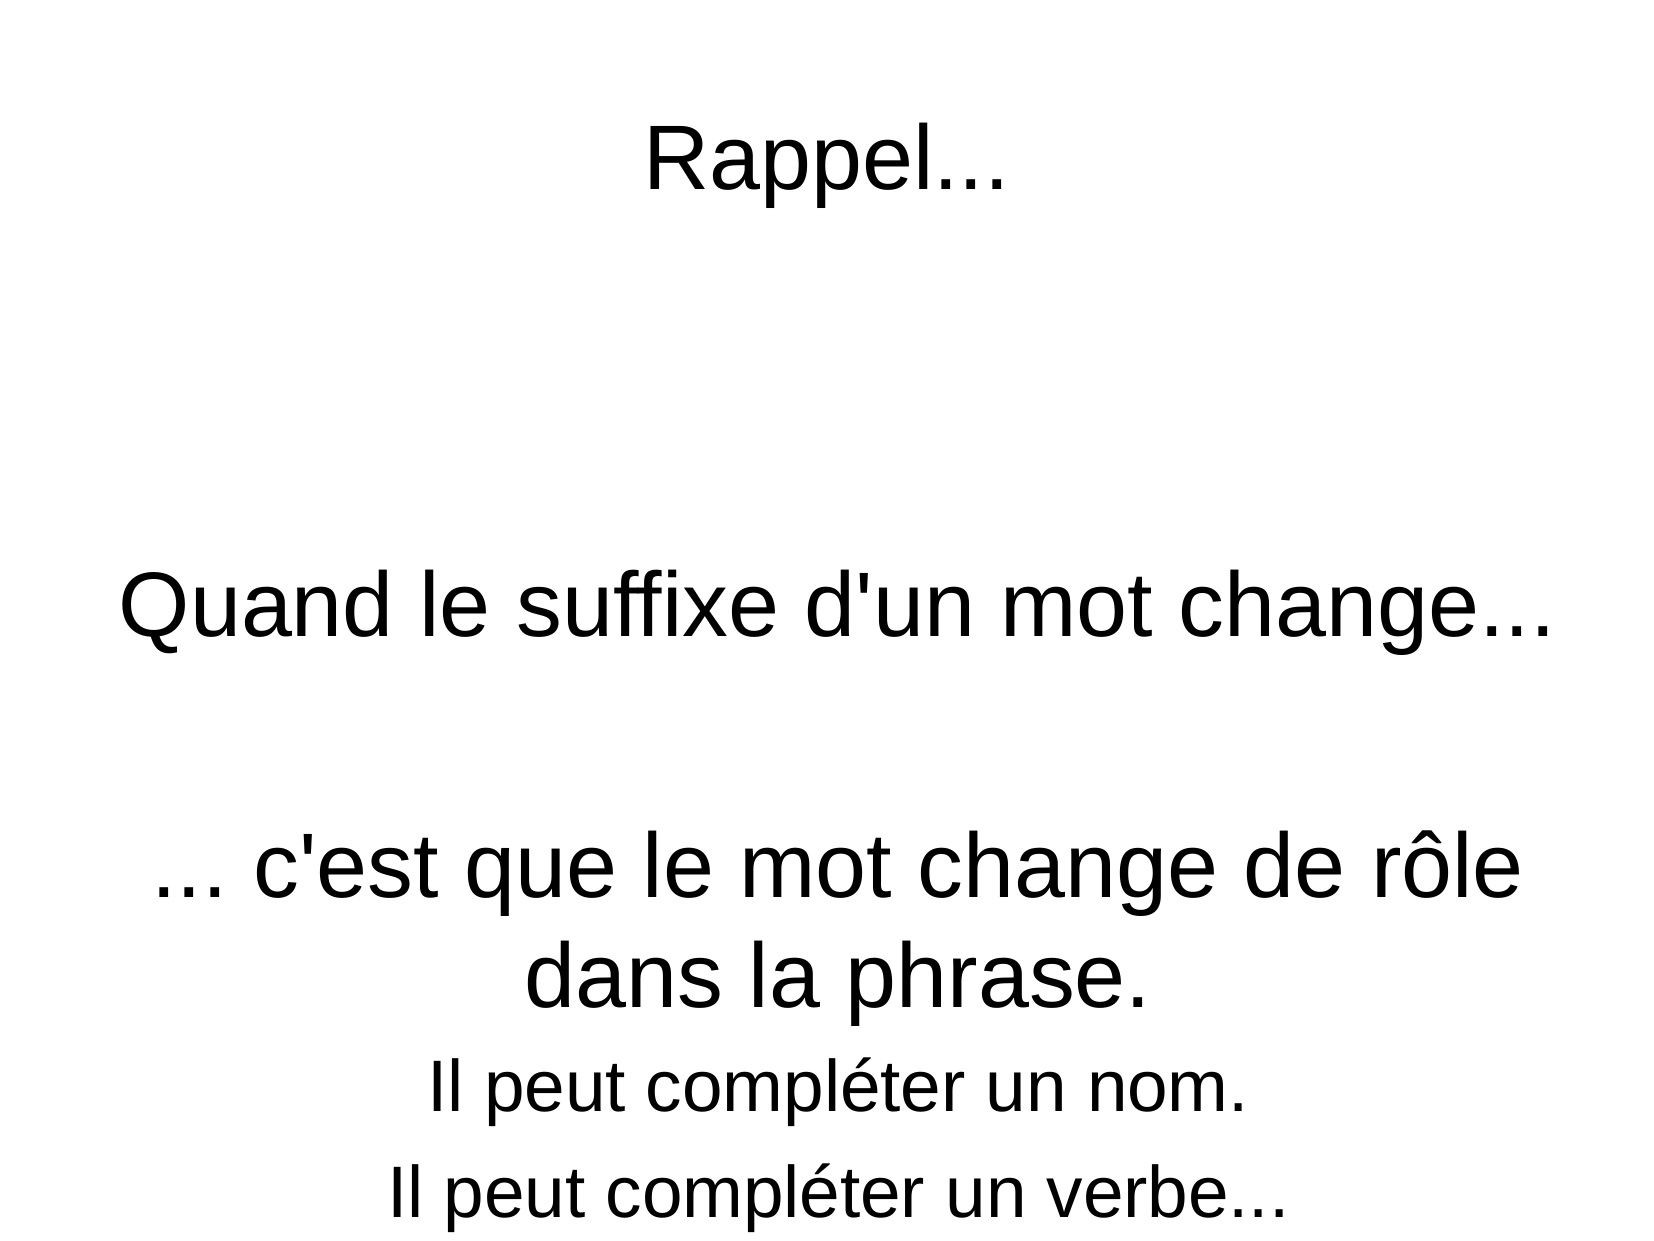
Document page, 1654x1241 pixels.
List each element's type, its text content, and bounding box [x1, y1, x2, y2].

title ... c'est que le mot change de rôle dans la phrase. [94, 805, 1583, 1013]
title Rappel... [82, 49, 1571, 257]
title Il peut compléter un nom. [94, 1033, 1583, 1132]
title Il peut compléter un verbe... [94, 1140, 1583, 1238]
title Quand le suffixe d'un mot change... [94, 496, 1583, 704]
